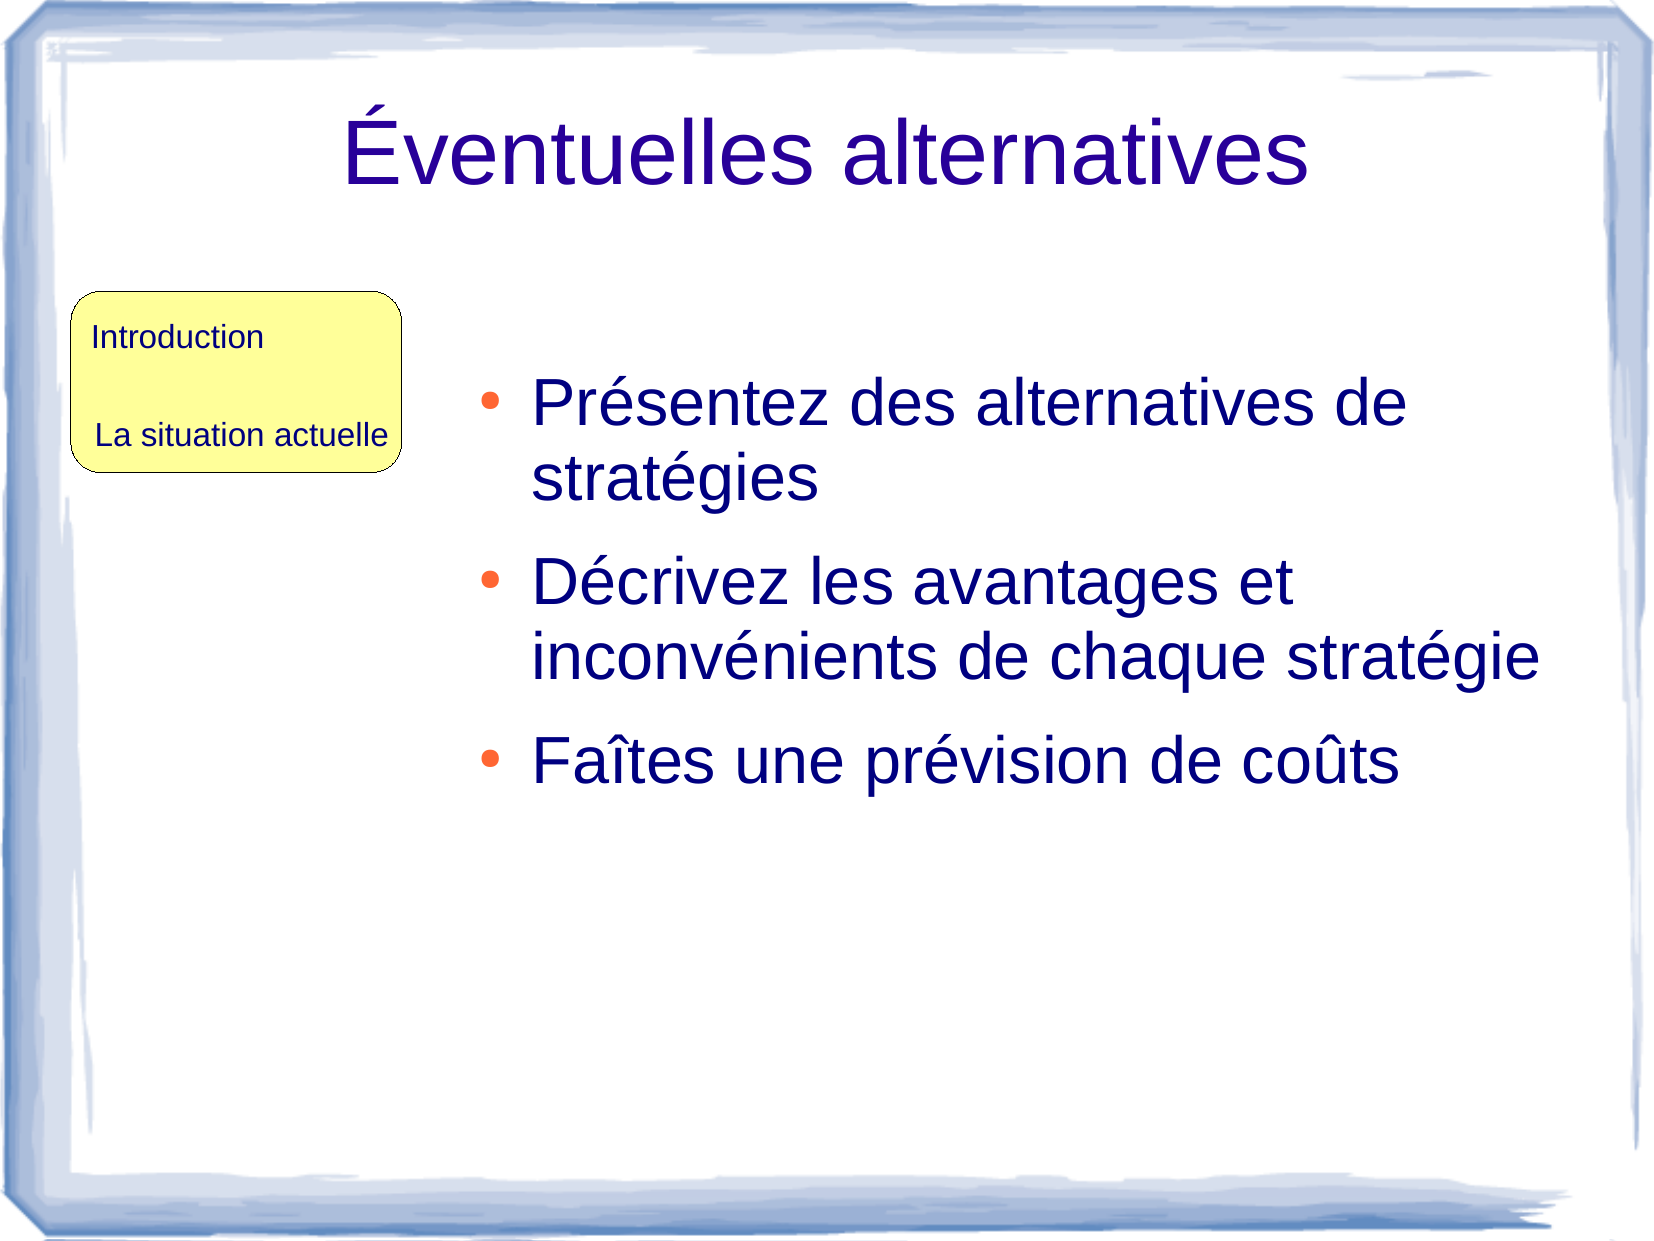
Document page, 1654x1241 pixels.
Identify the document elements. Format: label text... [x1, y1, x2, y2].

list Présentez des alternatives de stratégies Décrivez les avantages et inconvénients de chaque stratégie Faîtes une prévision de coûts [460, 364, 1570, 1147]
title Éventuelles alternatives [82, 49, 1571, 257]
picture [0, 0, 1654, 1241]
